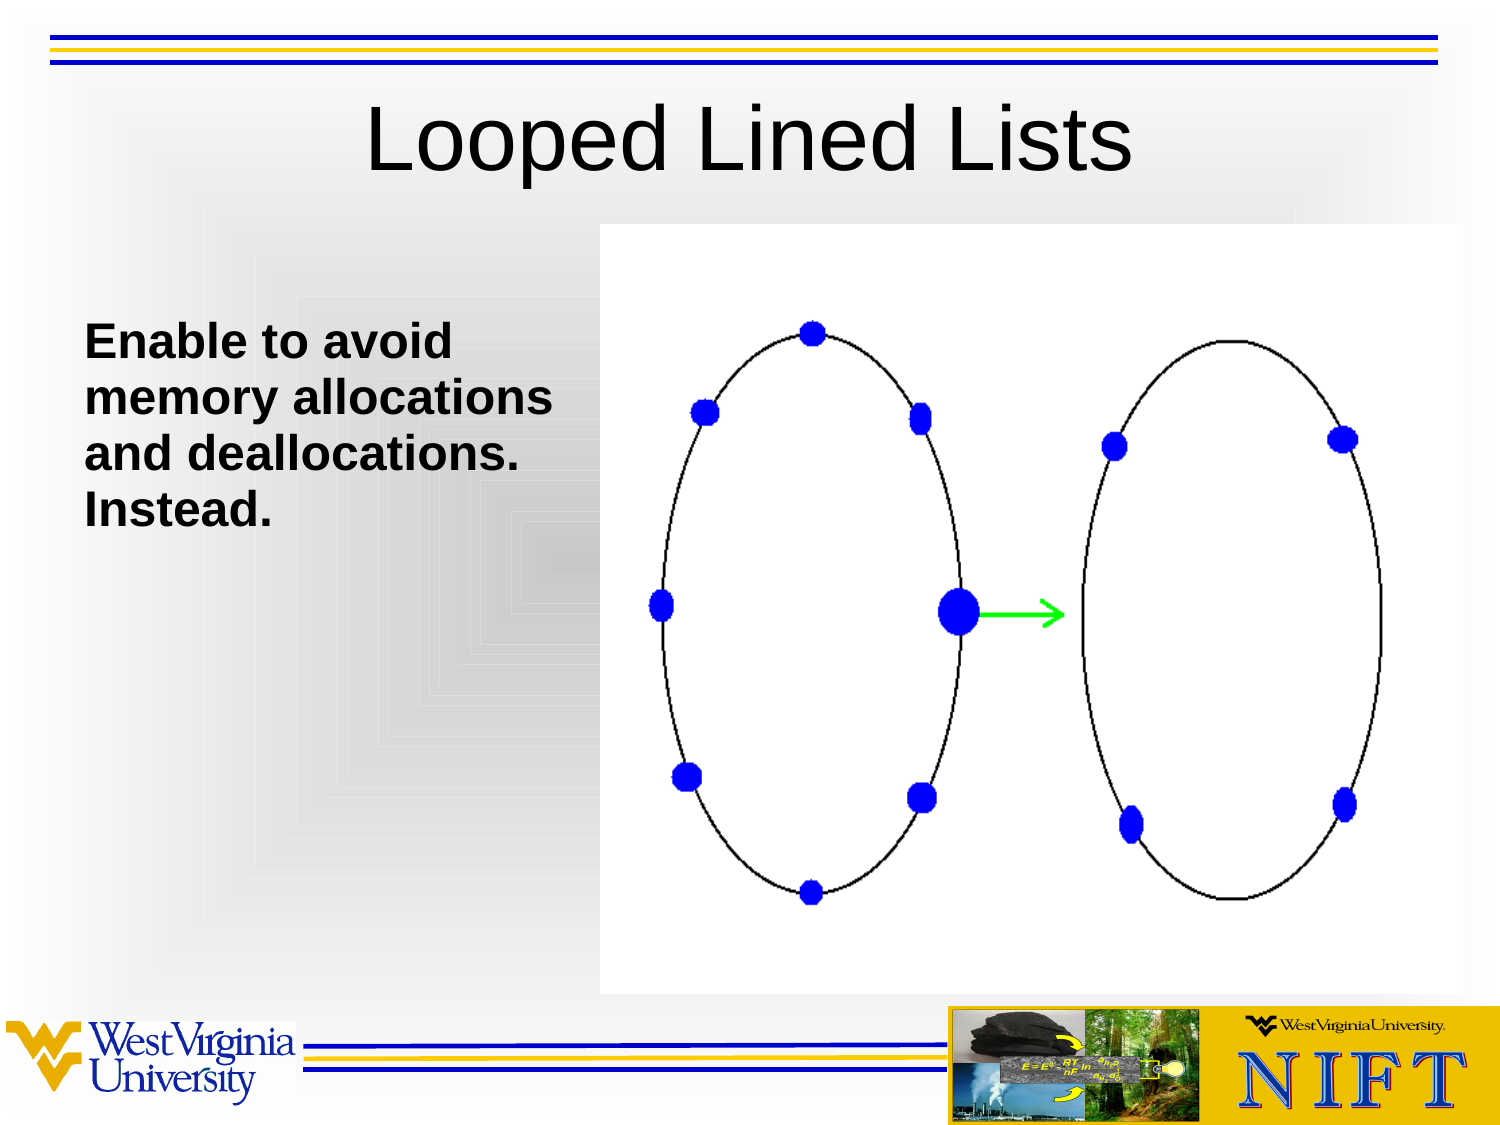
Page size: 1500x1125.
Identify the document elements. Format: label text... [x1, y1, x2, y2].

picture [948, 1006, 1500, 1125]
picture [600, 224, 1463, 994]
text_box Enable to avoid memory allocations and deallocations. Instead. [69, 306, 632, 869]
title Looped Lined Lists [75, 52, 1426, 226]
